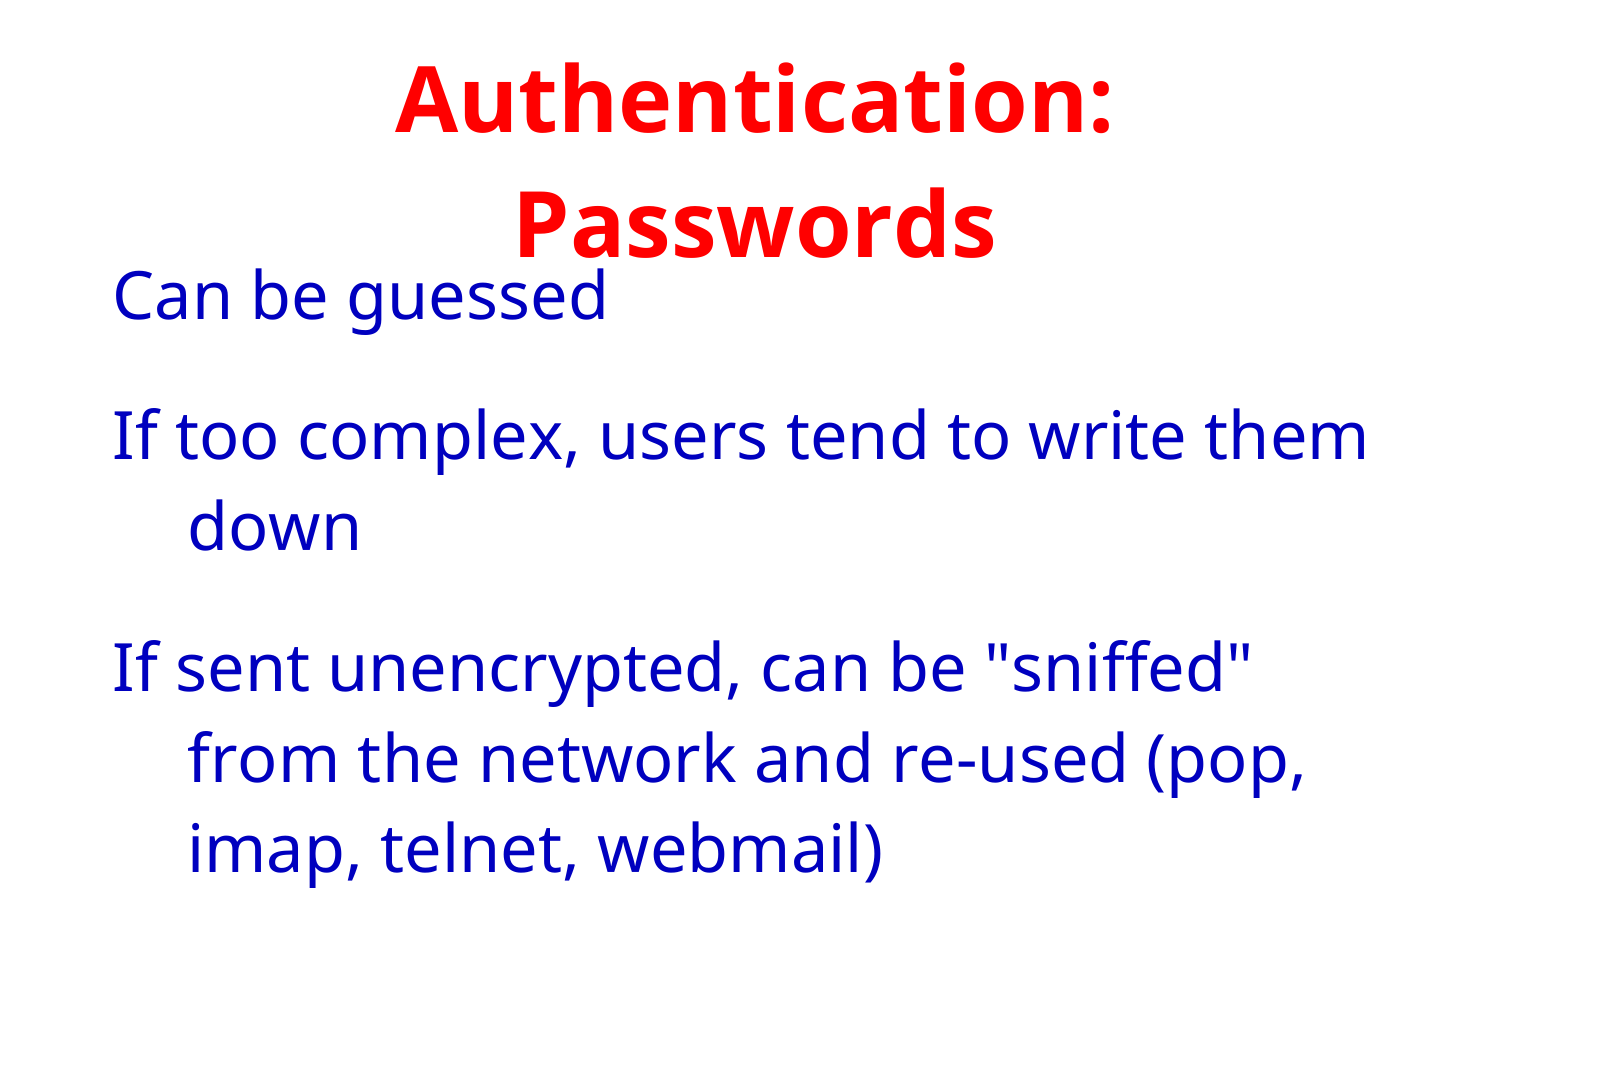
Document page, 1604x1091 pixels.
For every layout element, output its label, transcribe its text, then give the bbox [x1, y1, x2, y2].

title Authentication: Passwords [157, 34, 1354, 145]
list Can be guessed If too complex, users tend to write them down If sent unencrypted, can be "sniffed" from the network and re-used (pop, imap, telnet, webmail) [112, 247, 1388, 830]
